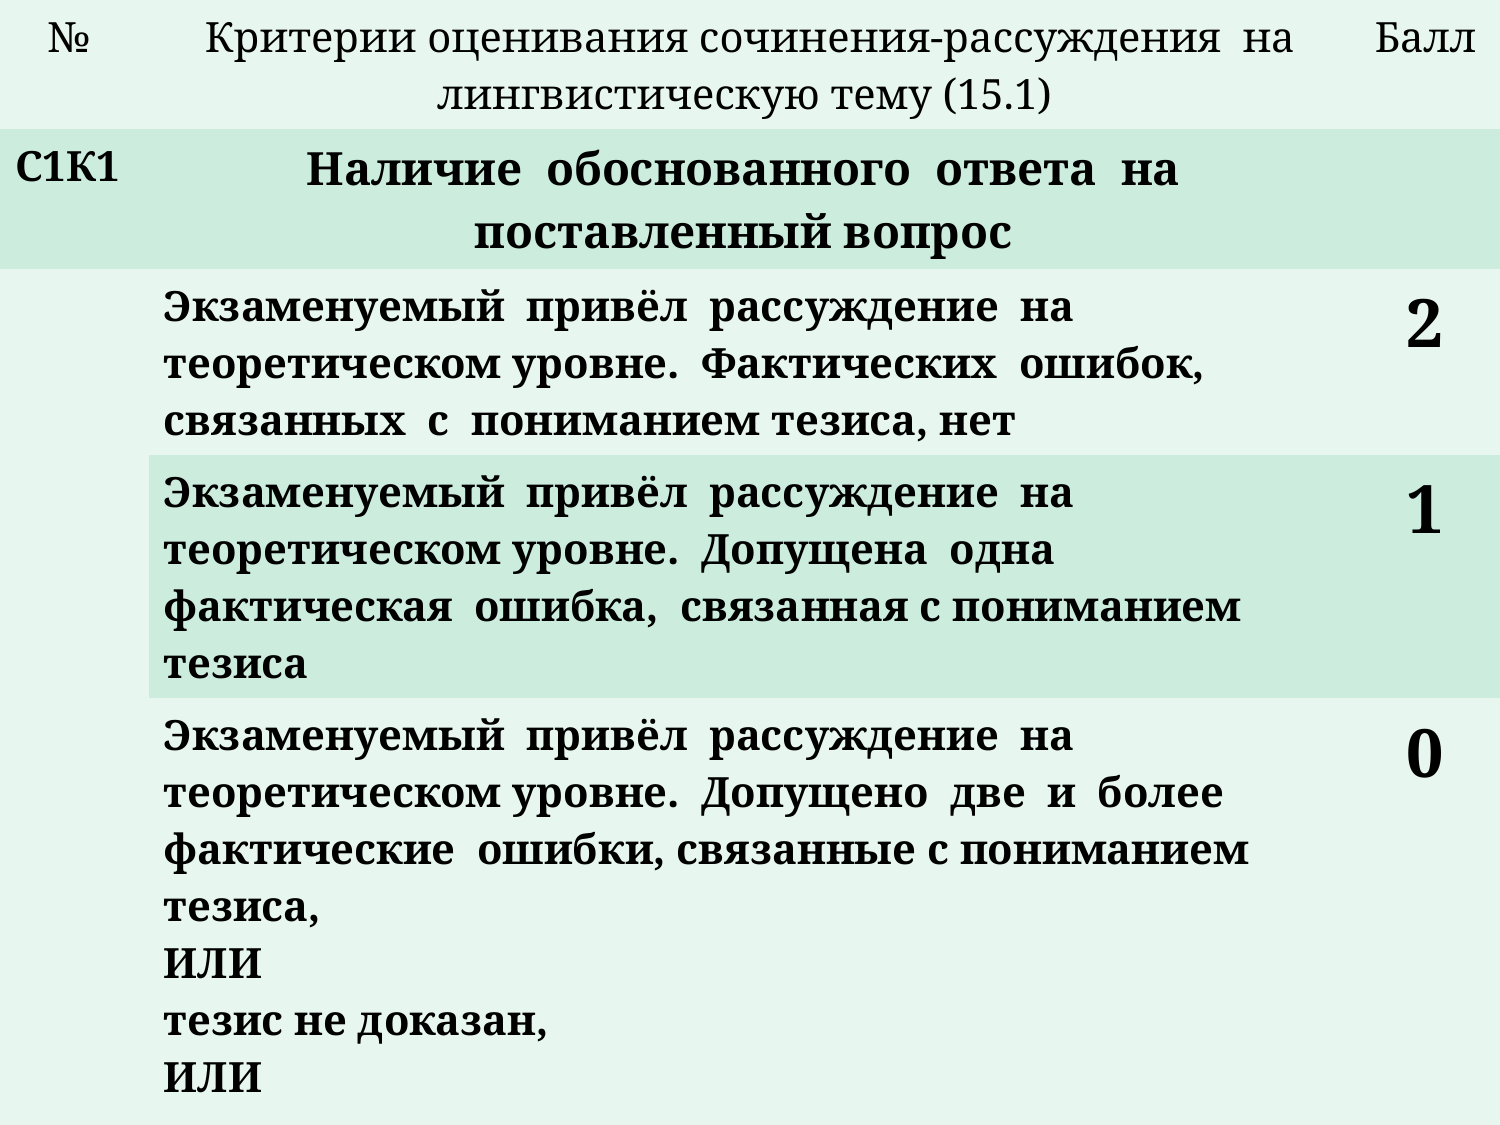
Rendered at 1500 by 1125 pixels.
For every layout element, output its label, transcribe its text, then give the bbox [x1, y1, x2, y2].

table_cell Экзаменуемый привёл рассуждение на теоретическом уровне. Допущена одна фактическая ошибка, связанная с пониманием тезиса [149, 455, 1351, 698]
table_cell Экзаменуемый привёл рассуждение на теоретическом уровне. Допущено две и более фактические ошибки, связанные с пониманием тезиса, ИЛИ тезис не доказан, ИЛИ дано рассуждение вне контекста задания, ИЛИ тезис доказан на бытовом уровне [149, 698, 1351, 1125]
table_cell [0, 269, 149, 1125]
table_cell С1К1 [0, 129, 149, 269]
table_cell 1 [1351, 455, 1500, 698]
table_cell Экзаменуемый привёл рассуждение на теоретическом уровне. Фактических ошибок, связанных с пониманием тезиса, нет [149, 269, 1351, 455]
table_header № [0, 0, 149, 129]
table_cell Наличие обоснованного ответа на поставленный вопрос [149, 129, 1351, 269]
table_header Балл [1351, 0, 1500, 129]
table_cell [1351, 129, 1500, 269]
table_cell 0 [1351, 698, 1500, 1125]
table_header Критерии оценивания сочинения-рассуждения на лингвистическую тему (15.1) [149, 0, 1351, 129]
table_cell 2 [1351, 269, 1500, 455]
